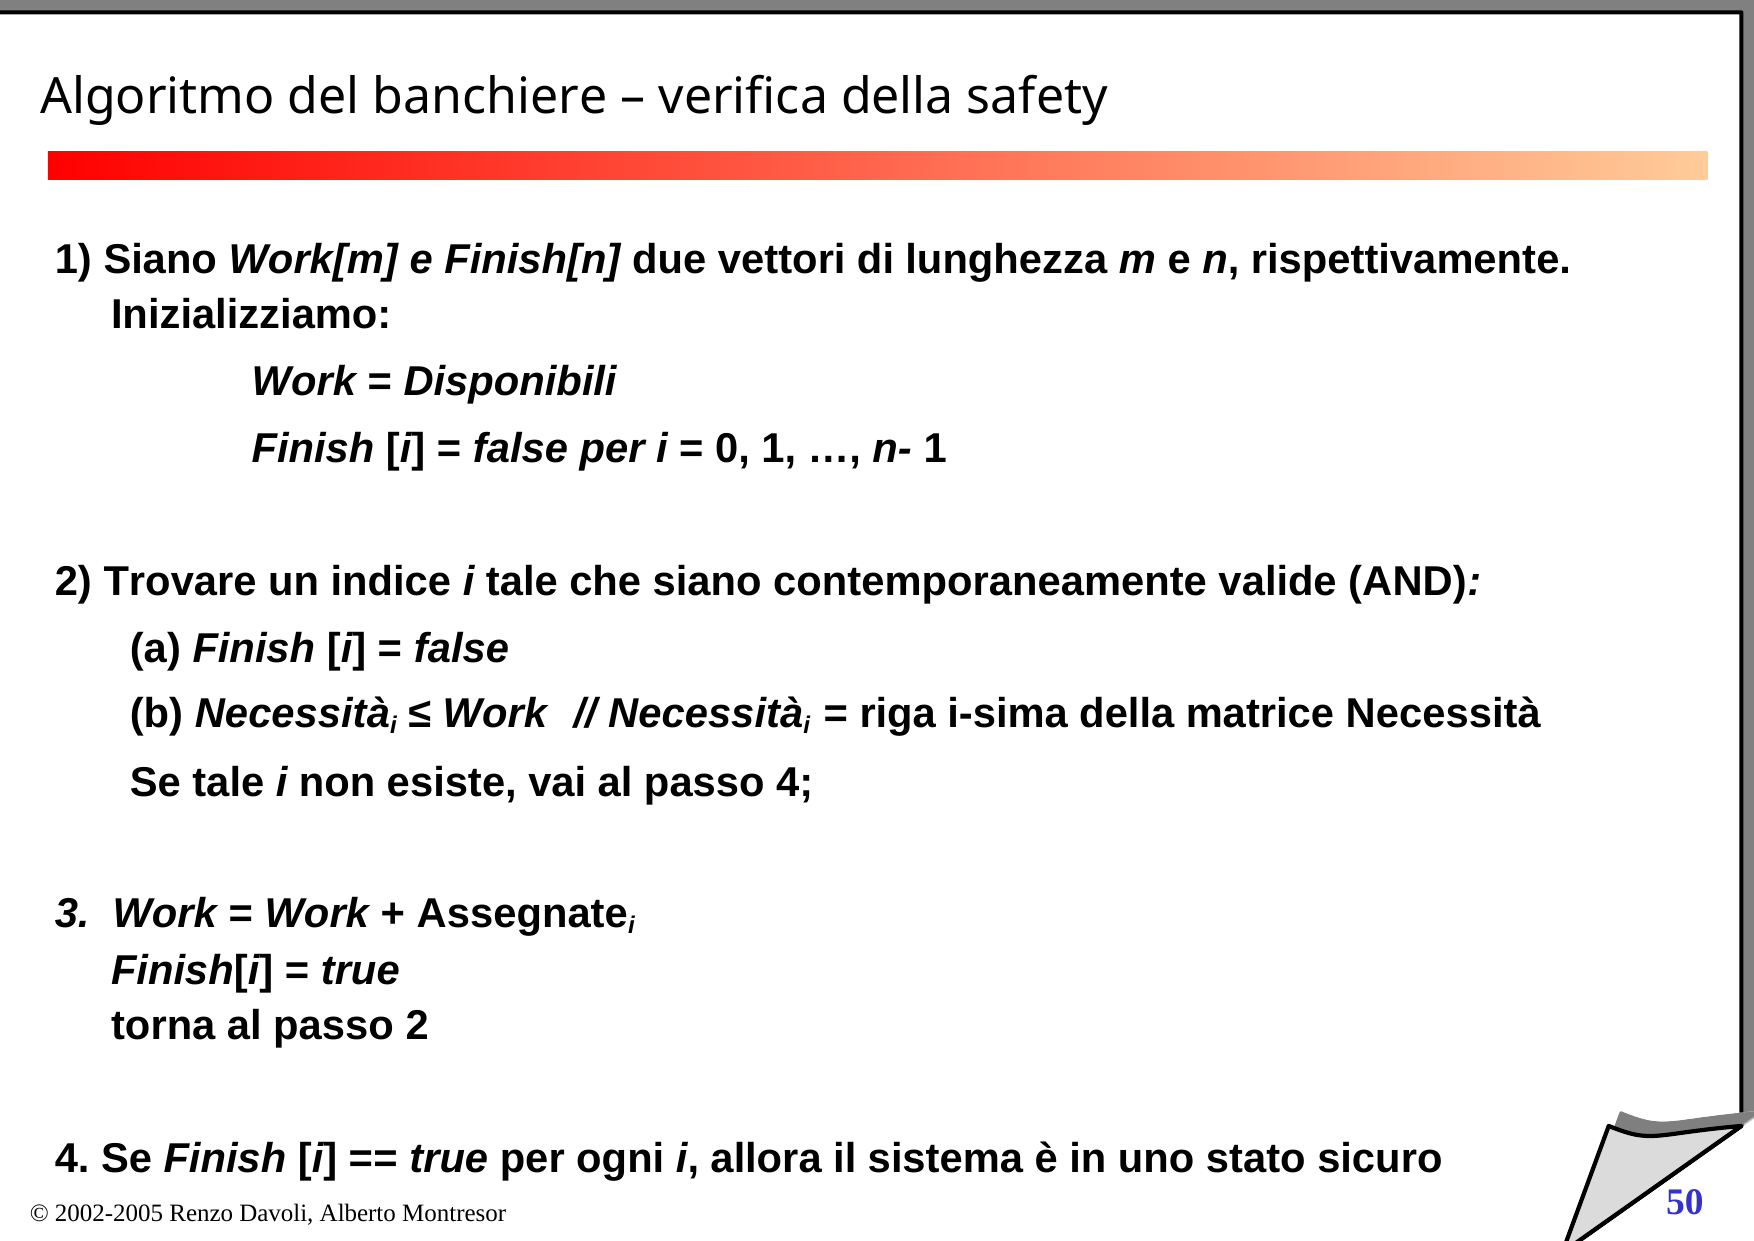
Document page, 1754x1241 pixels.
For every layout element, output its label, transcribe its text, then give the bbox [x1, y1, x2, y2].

text_box q [750, 152, 754, 179]
title Algoritmo del banchiere – verifica della safety [40, 49, 1714, 144]
list 1) Siano Work[m] e Finish[n] due vettori di lunghezza m e n, rispettivamente. Inizializziamo: Work = Disponibili Finish [i] = false per i = 0, 1, …, n- 1 2) Trovare un indice i tale che siano contemporaneamente valide (AND): (a) Finish [i] = false (b) Necessitài ≤ Work // Necessitài = riga i-sima della matrice Necessità Se tale i non esiste, vai al passo 4; 3. Work = Work + Assegnatei Finish[i] = true torna al passo 2 4. Se Finish [i] == true per ogni i, allora il sistema è in uno stato sicuro [54, 227, 1692, 1182]
